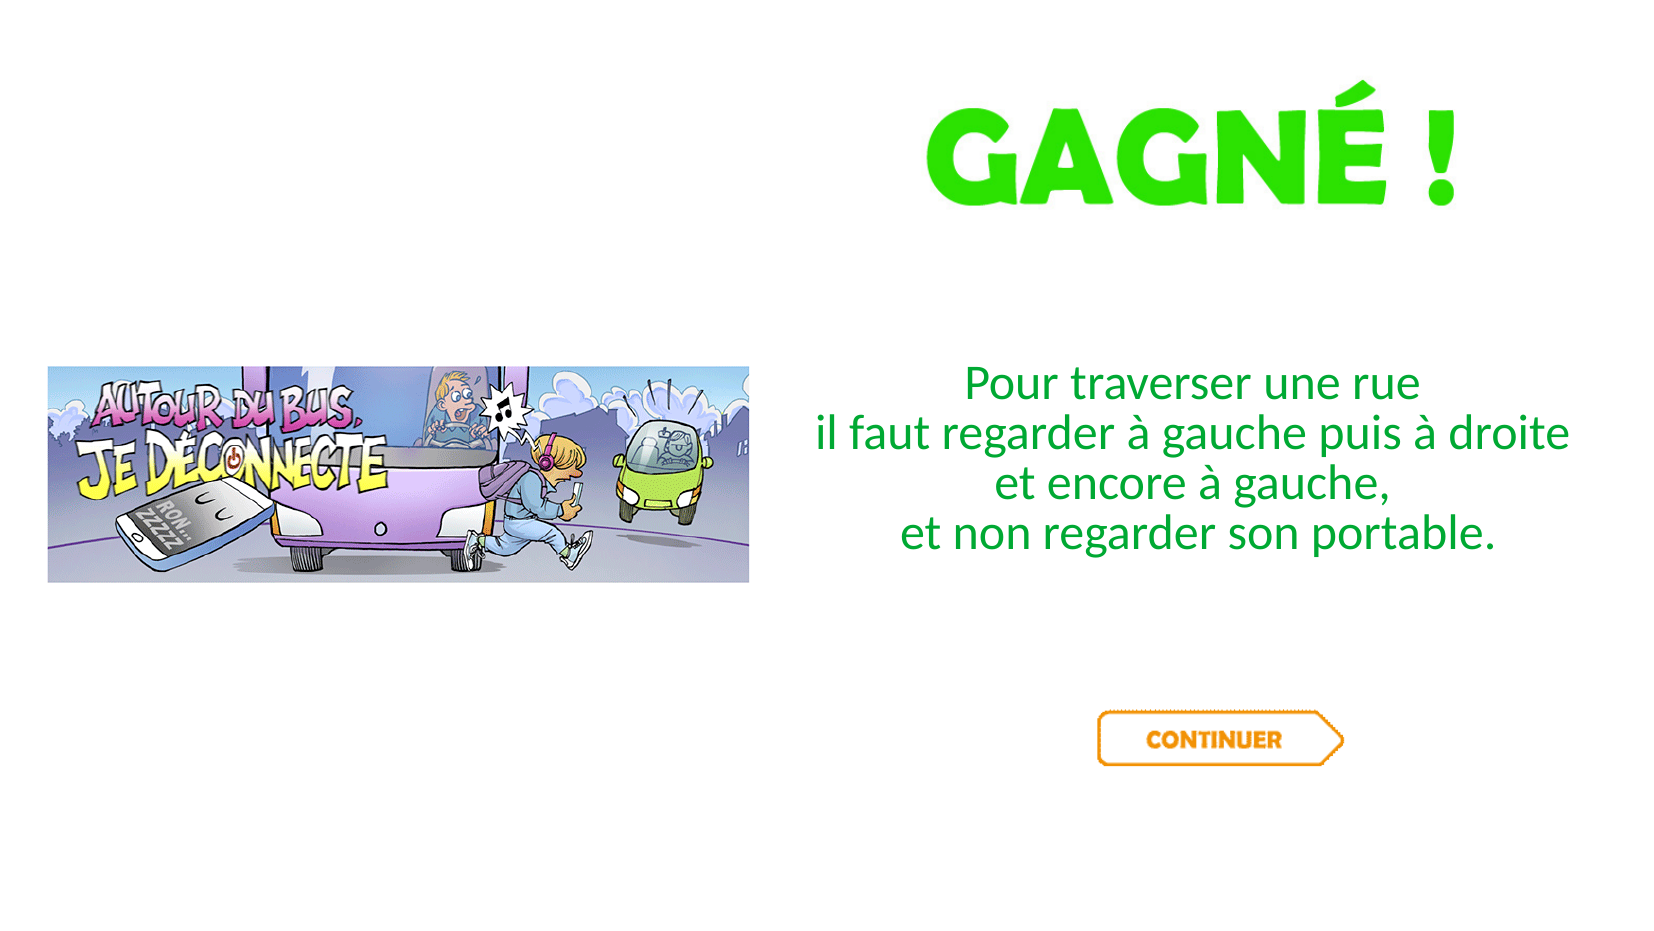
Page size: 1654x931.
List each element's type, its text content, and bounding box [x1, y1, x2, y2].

text_box Pour traverser une rue il faut regarder à gauche puis à droite et encore à gauche, et non regarder son portable. [767, 354, 1630, 591]
picture [29, 354, 767, 591]
picture [888, 59, 1501, 237]
picture [1096, 708, 1347, 769]
